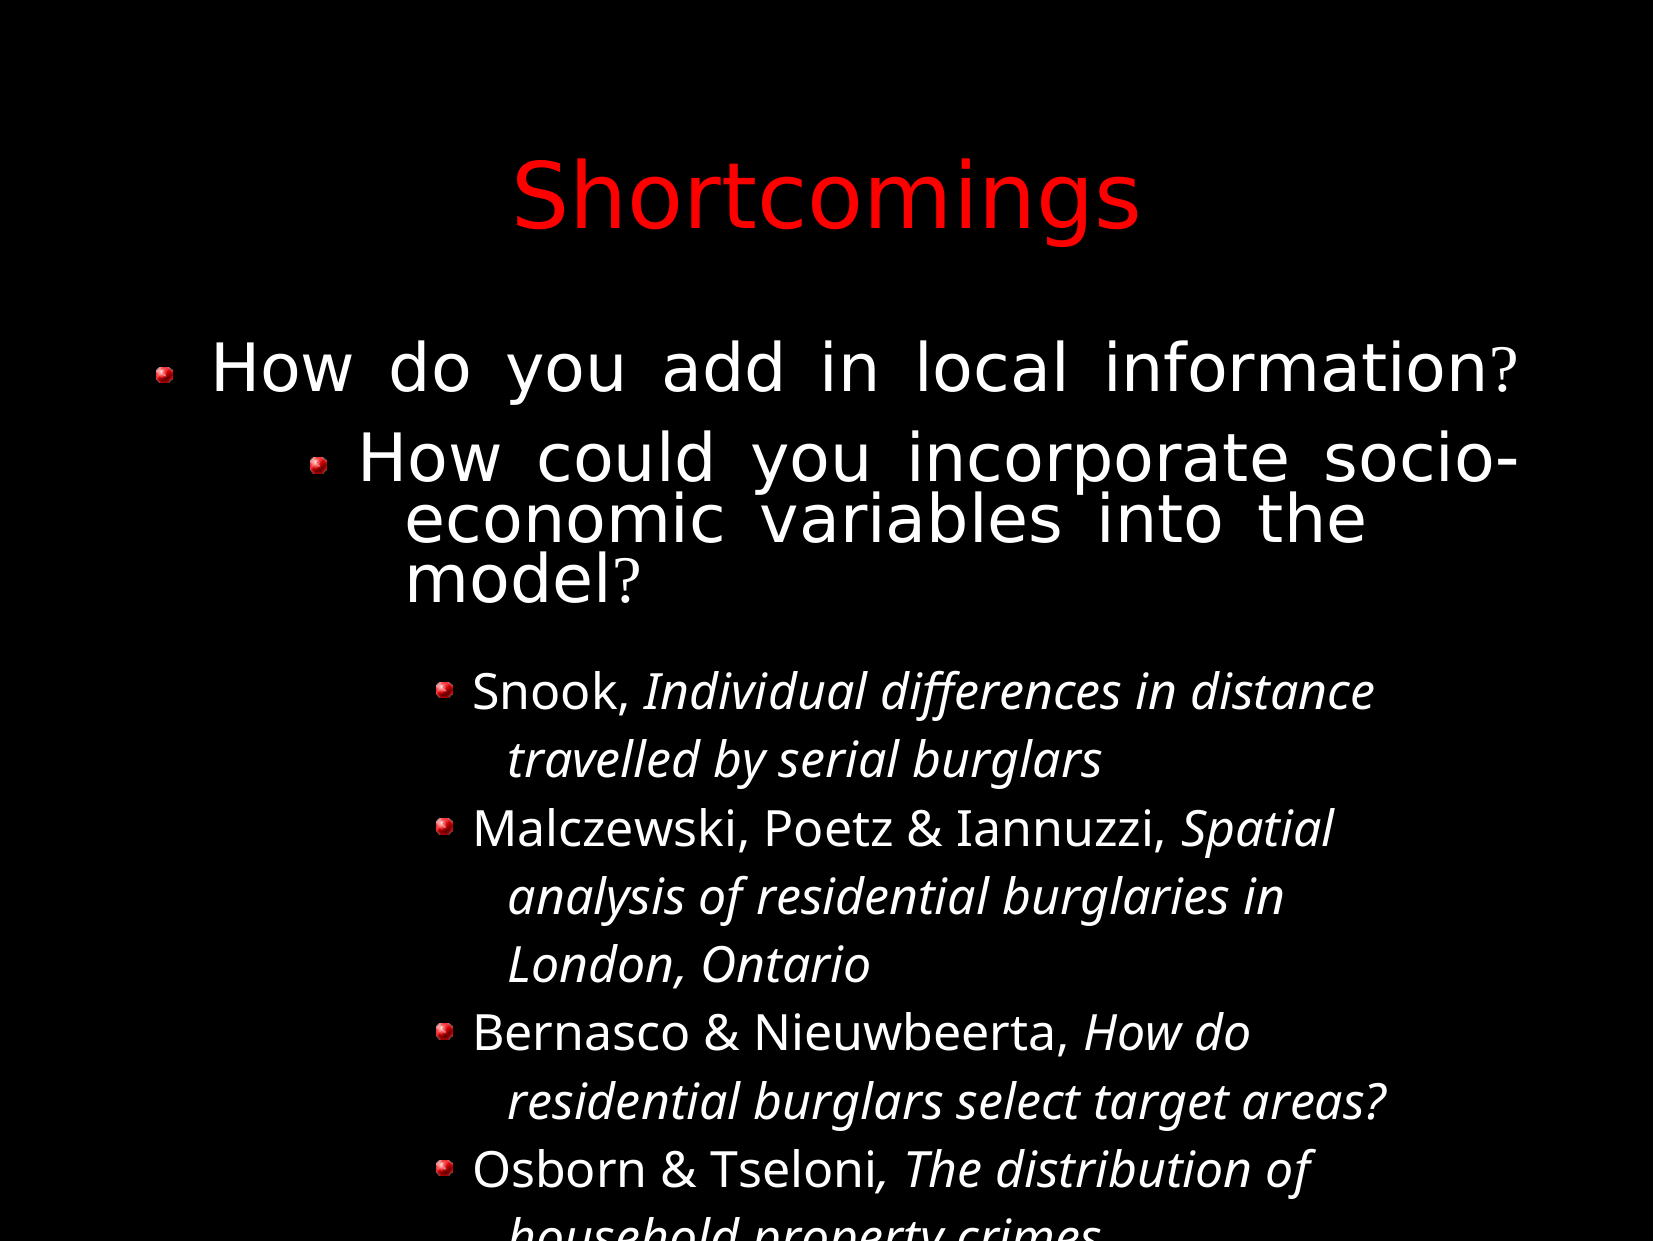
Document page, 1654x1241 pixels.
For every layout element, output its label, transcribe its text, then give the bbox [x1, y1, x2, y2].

list How do you add in local information? How could you incorporate socio-economic variables into the model? [121, 344, 1533, 620]
picture [436, 1160, 453, 1176]
title Shortcomings [121, 102, 1533, 311]
text_box Snook, Individual differences in distance travelled by serial burglars Malczewski, Poetz & Iannuzzi, Spatial analysis of residential burglaries in London, Ontario Bernasco & Nieuwbeerta, How do residential burglars select target areas? Osborn & Tseloni, The distribution of household property crimes [82, 656, 1456, 1119]
